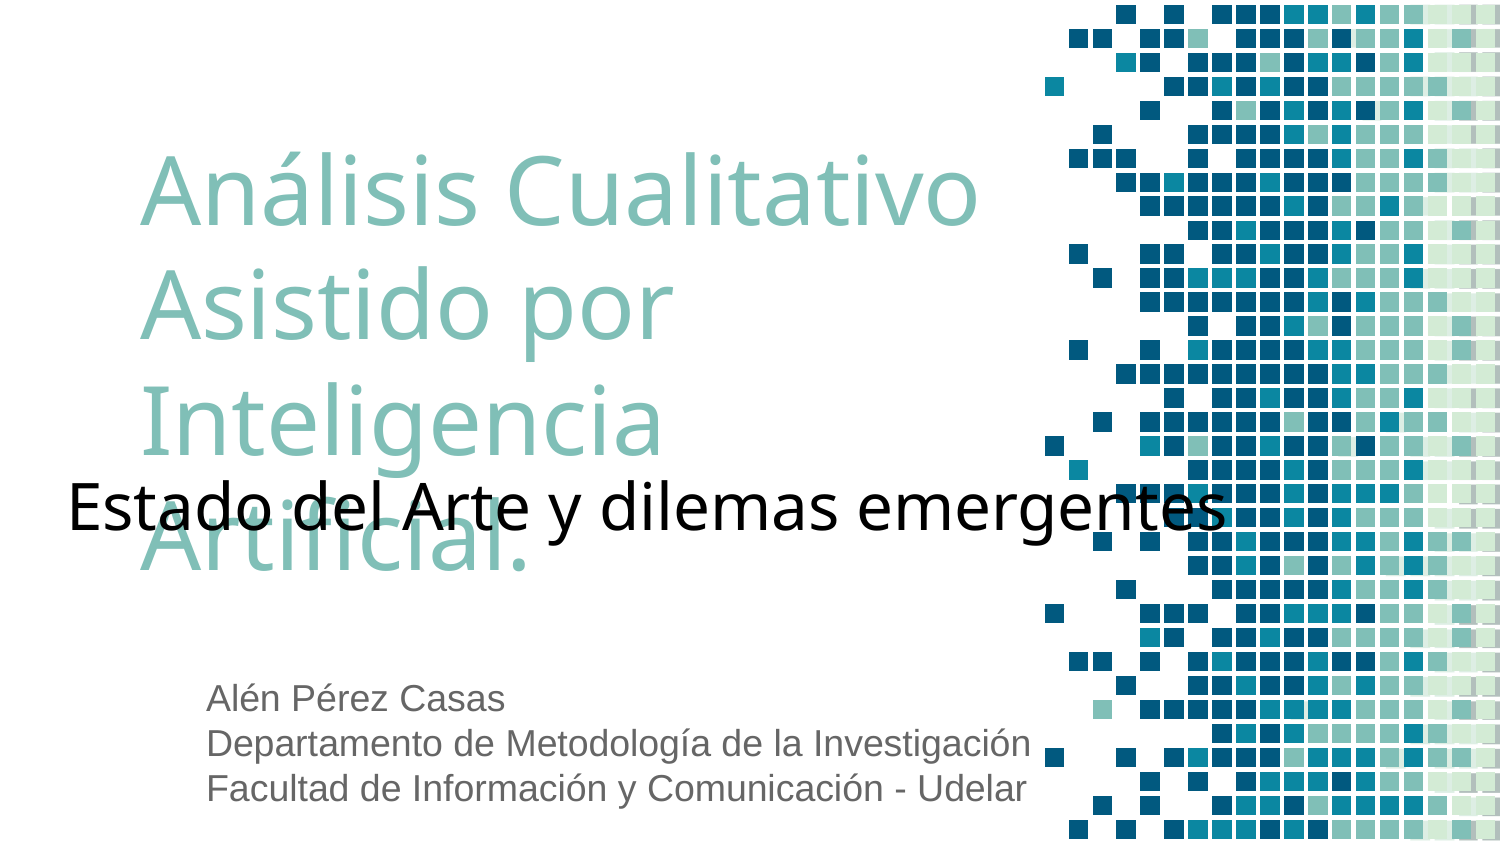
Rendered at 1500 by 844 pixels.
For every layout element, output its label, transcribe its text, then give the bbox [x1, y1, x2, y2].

picture [0, 0, 1500, 844]
subtitle Estado del Arte y dilemas emergentes [51, 464, 1449, 595]
title Análisis Cualitativo Asistido por Inteligencia Artificial. [125, 114, 1011, 305]
text_box Alén Pérez Casas Departamento de Metodología de la Investigación Facultad de Información y Comunicación - Udelar [190, 659, 1071, 790]
